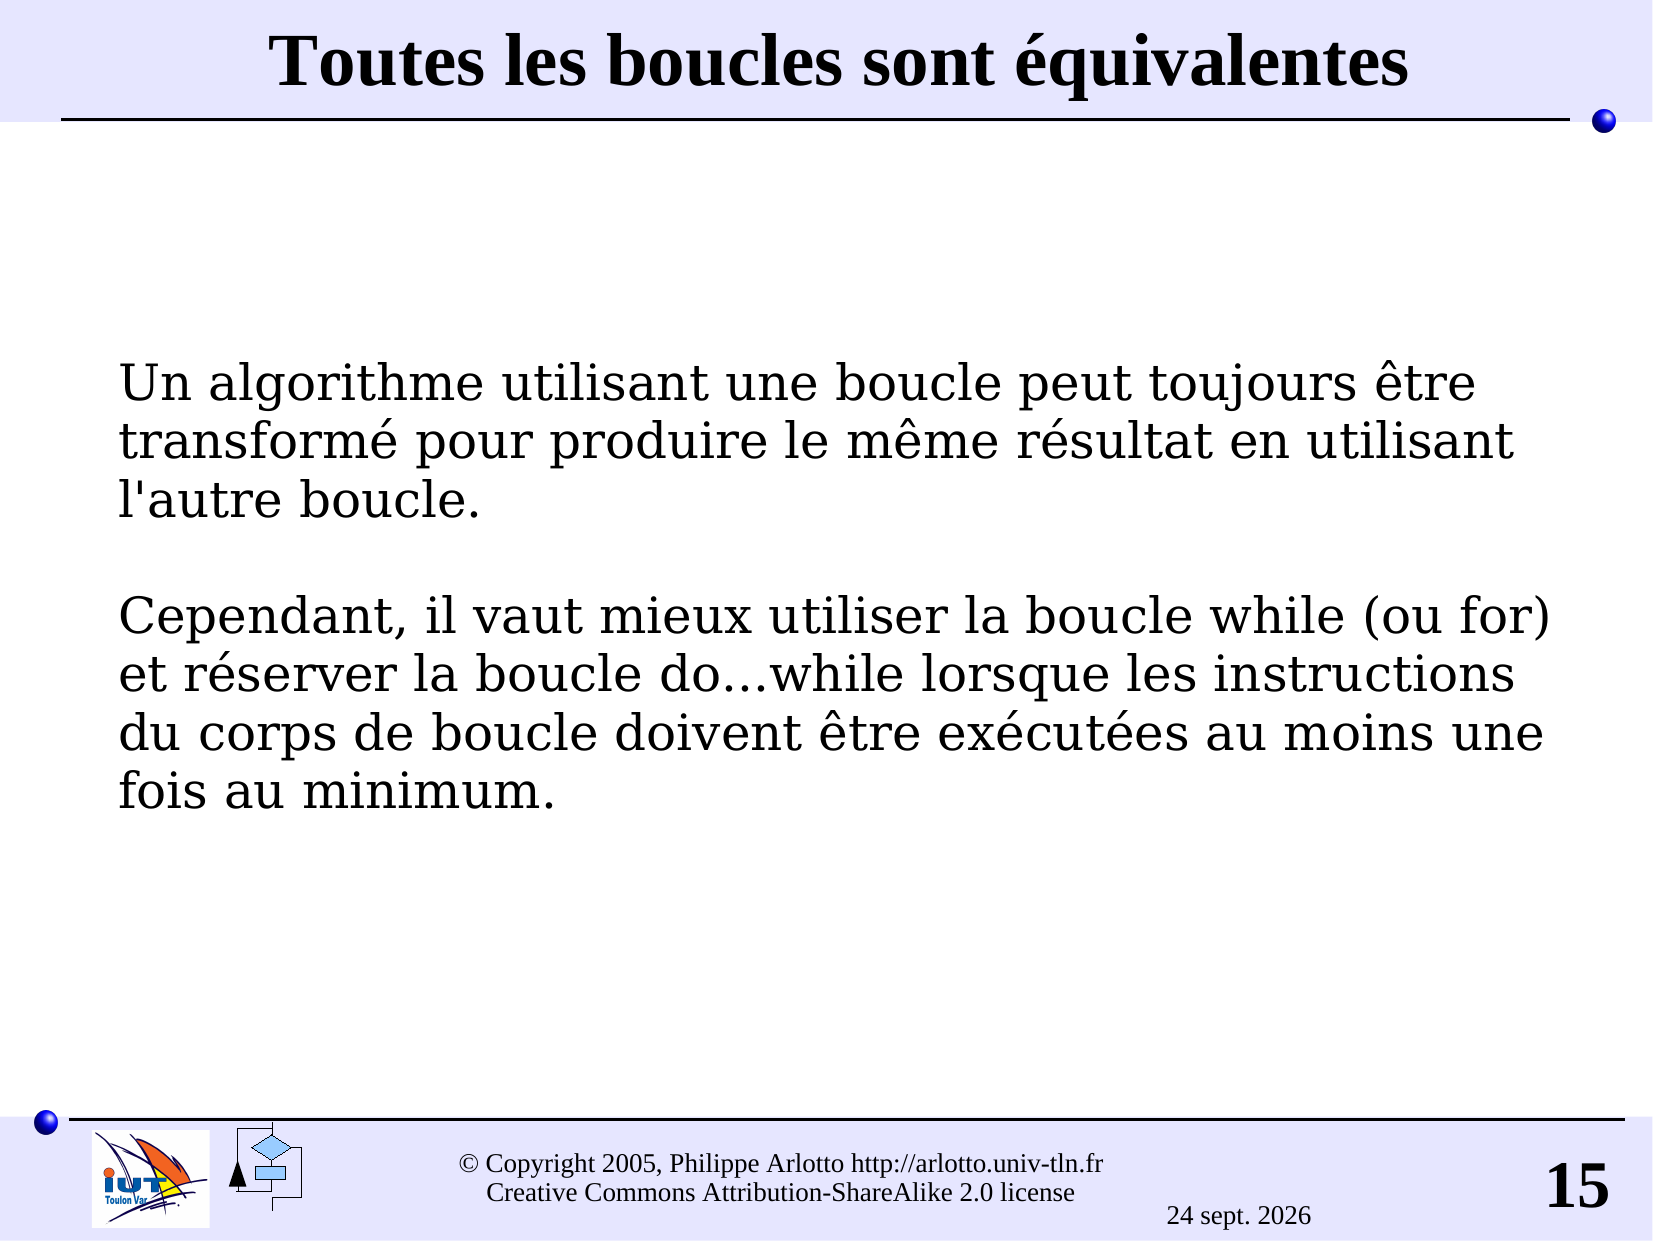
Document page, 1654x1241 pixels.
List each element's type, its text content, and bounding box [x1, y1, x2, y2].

text_box Un algorithme utilisant une boucle peut toujours être transformé pour produire le même résultat en utilisant l'autre boucle. Cependant, il vaut mieux utiliser la boucle while (ou for) et réserver la boucle do...while lorsque les instructions du corps de boucle doivent être exécutées au moins une fois au minimum. [118, 354, 1553, 823]
title Toutes les boucles sont équivalentes [95, 11, 1585, 110]
